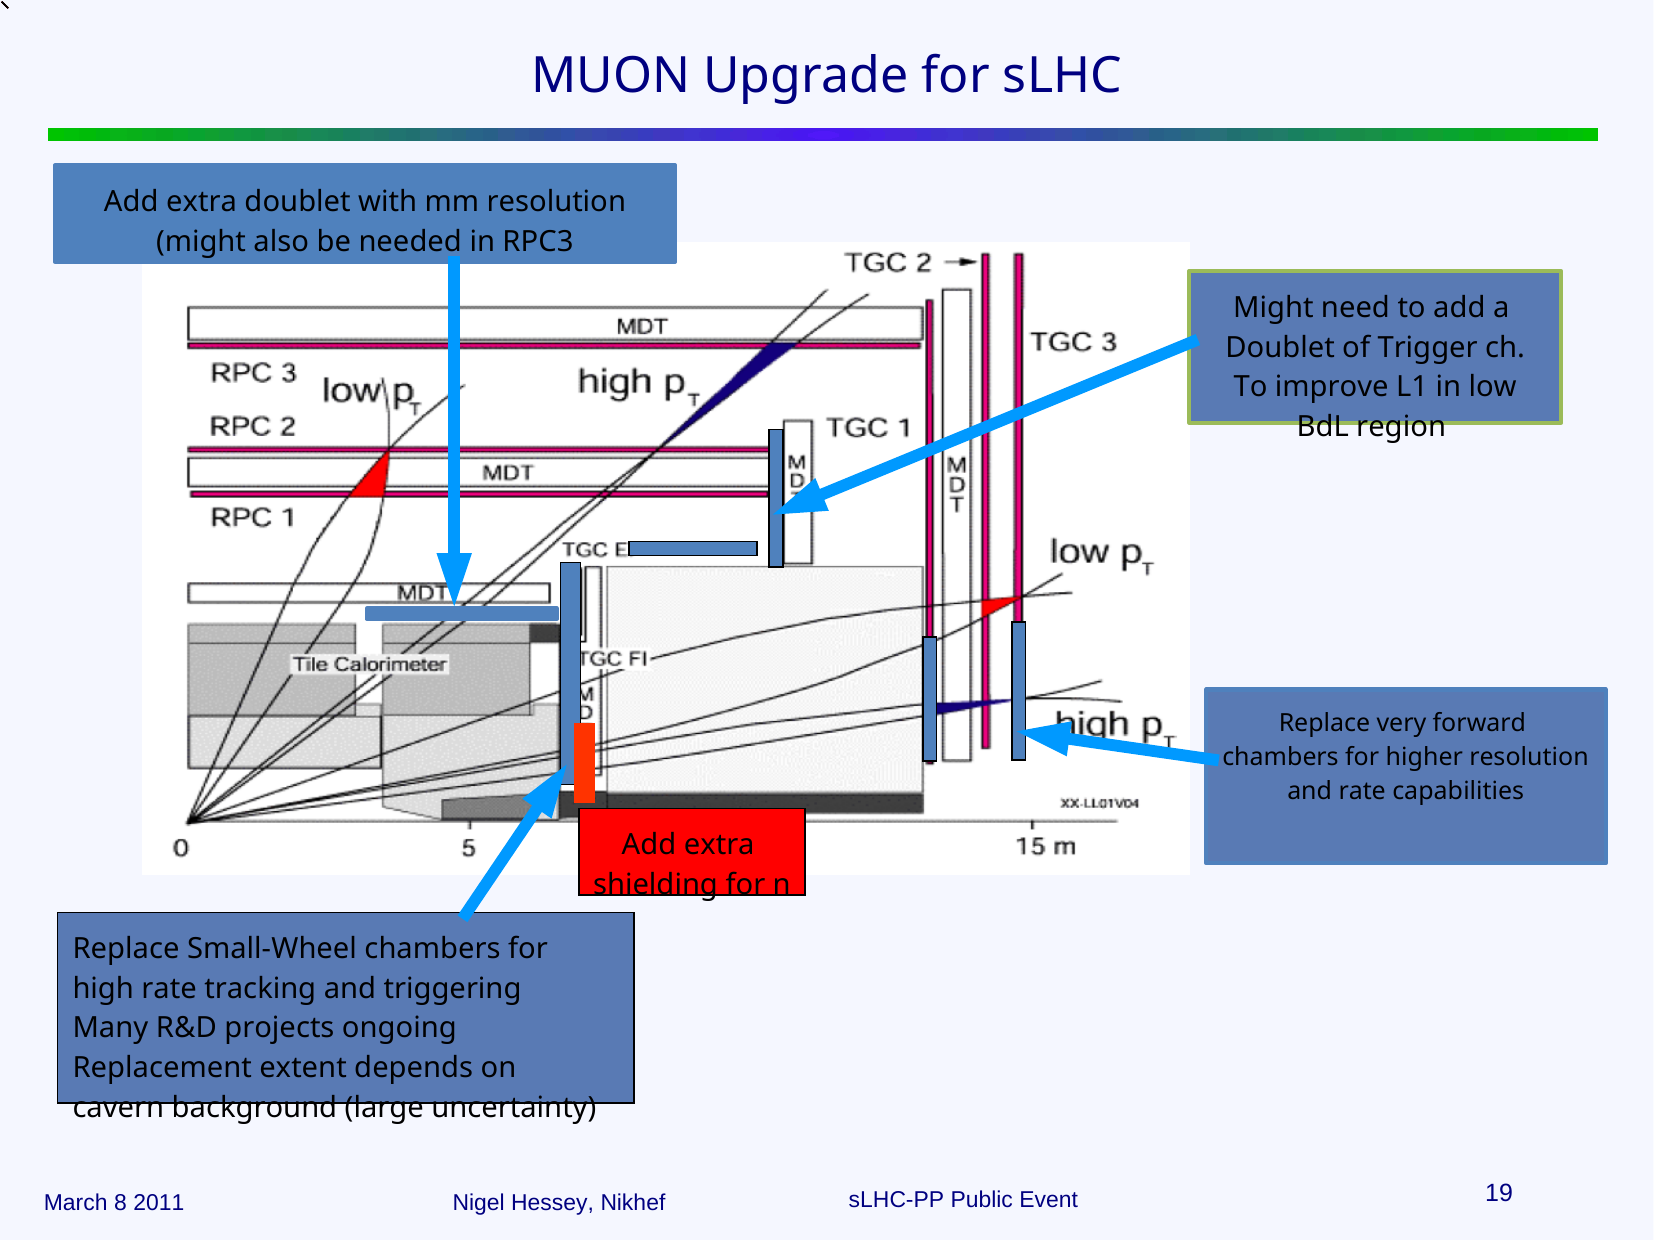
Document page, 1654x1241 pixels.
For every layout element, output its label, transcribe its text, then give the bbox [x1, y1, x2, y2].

text_box [1011, 622, 1026, 760]
picture [48, 128, 1598, 141]
text_box Add extra doublet with mm resolution (might also be needed in RPC3 [55, 165, 676, 262]
text_box [922, 637, 937, 762]
text_box Replace very forward chambers for higher resolution and rate capabilities [1206, 689, 1606, 864]
text_box [560, 562, 594, 803]
text_box [769, 429, 783, 568]
text_box [629, 541, 757, 556]
text_box [366, 608, 557, 619]
text_box Add extra shielding for n [579, 808, 805, 895]
text_box Might need to add a Doublet of Trigger ch. To improve L1 in low BdL region [1189, 271, 1562, 423]
text_box Replace Small-Wheel chambers for high rate tracking and triggering Many R&D projects ongoing Replacement extent depends on cavern background (large uncertainty) [57, 912, 635, 1103]
title MUON Upgrade for sLHC [82, 0, 1571, 139]
picture [142, 242, 1190, 875]
